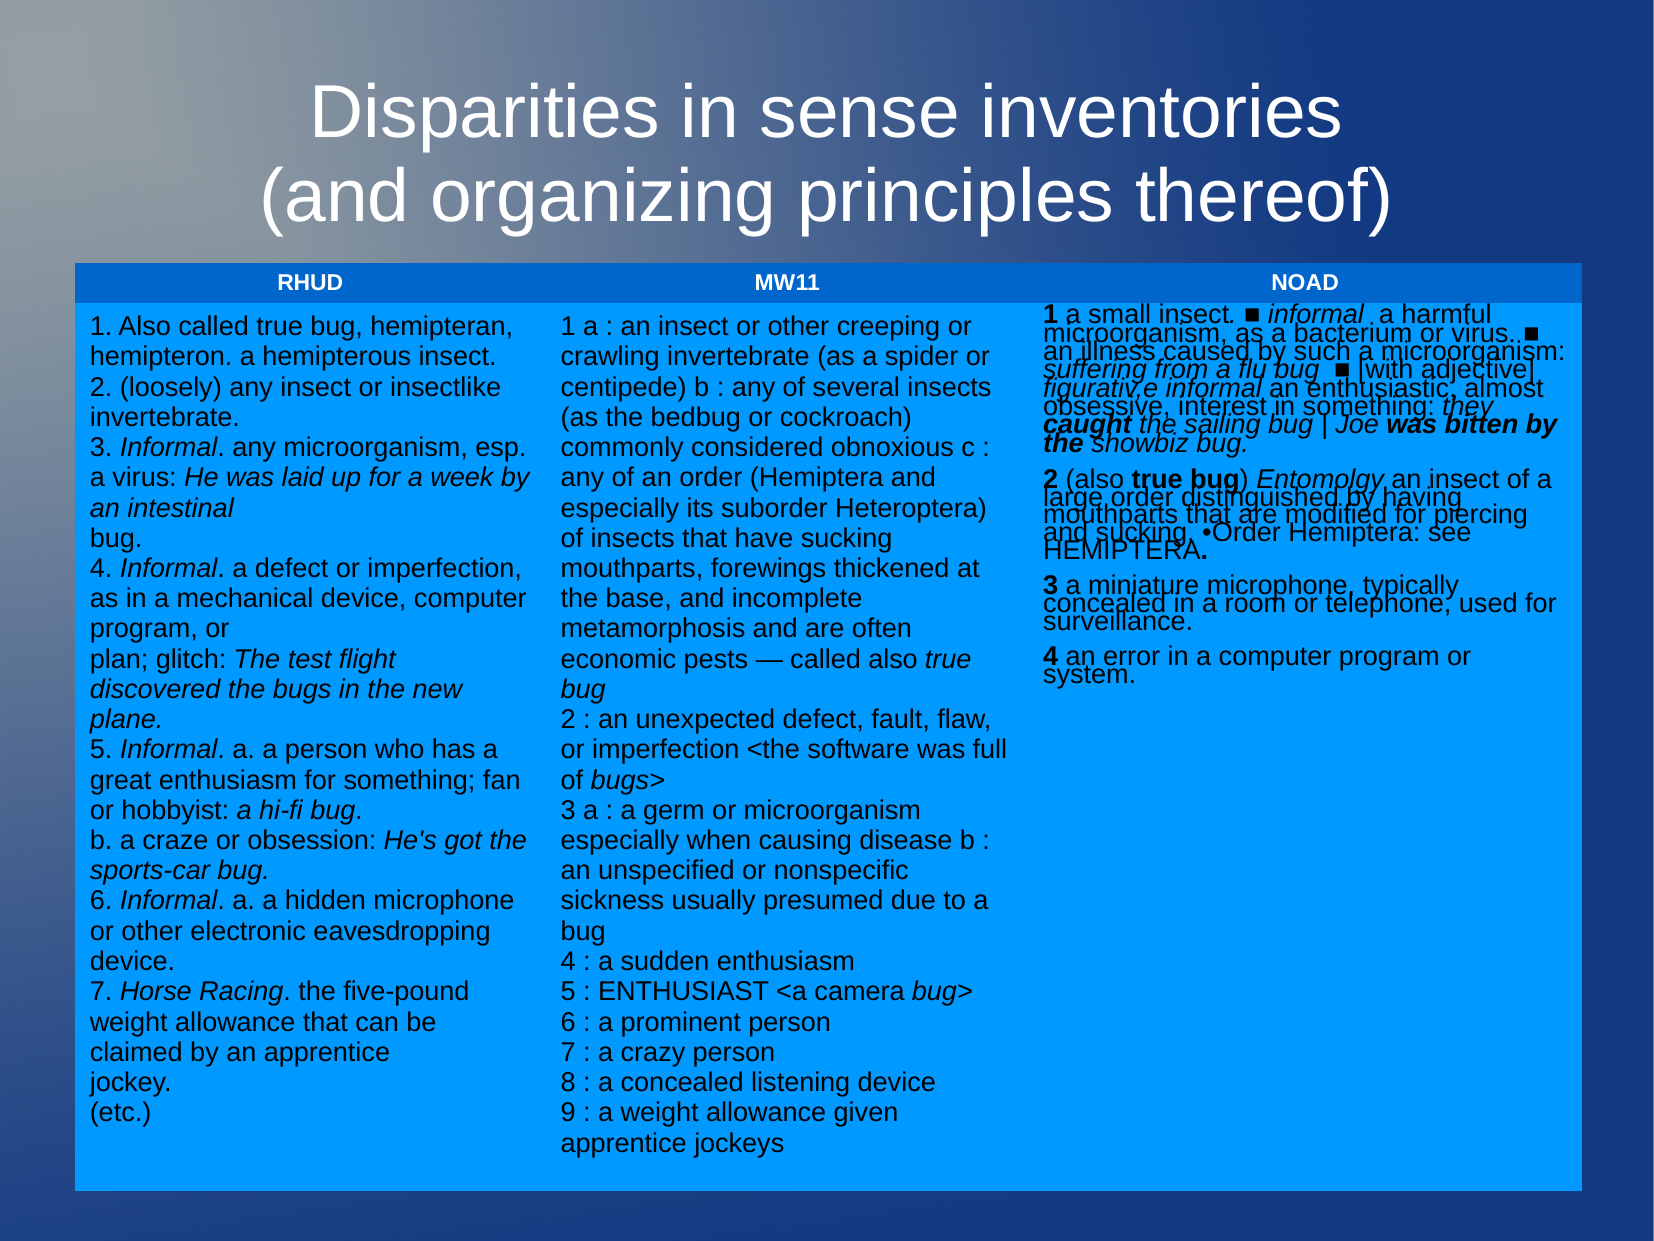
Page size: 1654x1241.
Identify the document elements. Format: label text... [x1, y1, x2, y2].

table_header RHUD [75, 263, 546, 303]
table_cell 1 a small insect. ■ informal a harmful microorganism, as a bacterium or virus. ■ an illness caused by such a microorganism: suffering from a flu bug ■ [with adjective] figurativ,e informal an enthusiastic, almost obsessive, interest in something: they caught the sailing bug | Joe was bitten by the showbiz bug. 2 (also true bug) Entomolgy an insect of a large order distinguished by having mouthparts that are modified for piercing and sucking. •Order Hemiptera: see HEMIPTERA. 3 a miniature microphone, typically concealed in a room or telephone, used for surveillance. 4 an error in a computer program or system. [1028, 303, 1582, 1191]
table_cell 1. Also called true bug, hemipteran, hemipteron. a hemipterous insect. 2. (loosely) any insect or insectlike invertebrate. 3. Informal. any microorganism, esp. a virus: He was laid up for a week by an intestinal bug. 4. Informal. a defect or imperfection, as in a mechanical device, computer program, or plan; glitch: The test flight discovered the bugs in the new plane. 5. Informal. a. a person who has a great enthusiasm for something; fan or hobbyist: a hi-fi bug. b. a craze or obsession: He's got the sports-car bug. 6. Informal. a. a hidden microphone or other electronic eavesdropping device. 7. Horse Racing. the five-pound weight allowance that can be claimed by an apprentice jockey. (etc.) [75, 303, 546, 1191]
table_header MW11 [546, 263, 1028, 303]
table_cell 1 a : an insect or other creeping or crawling invertebrate (as a spider or centipede) b : any of several insects (as the bedbug or cockroach) commonly considered obnoxious c : any of an order (Hemiptera and especially its suborder Heteroptera) of insects that have sucking mouthparts, forewings thickened at the base, and incomplete metamorphosis and are often economic pests — called also true bug 2 : an unexpected defect, fault, flaw, or imperfection <the software was full of bugs> 3 a : a germ or microorganism especially when causing disease b : an unspecified or nonspecific sickness usually presumed due to a bug 4 : a sudden enthusiasm 5 : ENTHUSIAST <a camera bug> 6 : a prominent person 7 : a crazy person 8 : a concealed listening device 9 : a weight allowance given apprentice jockeys [546, 303, 1028, 1191]
title Disparities in sense inventories (and organizing principles thereof) [82, 49, 1571, 257]
table_header NOAD [1028, 263, 1582, 303]
picture [0, 0, 1654, 1241]
